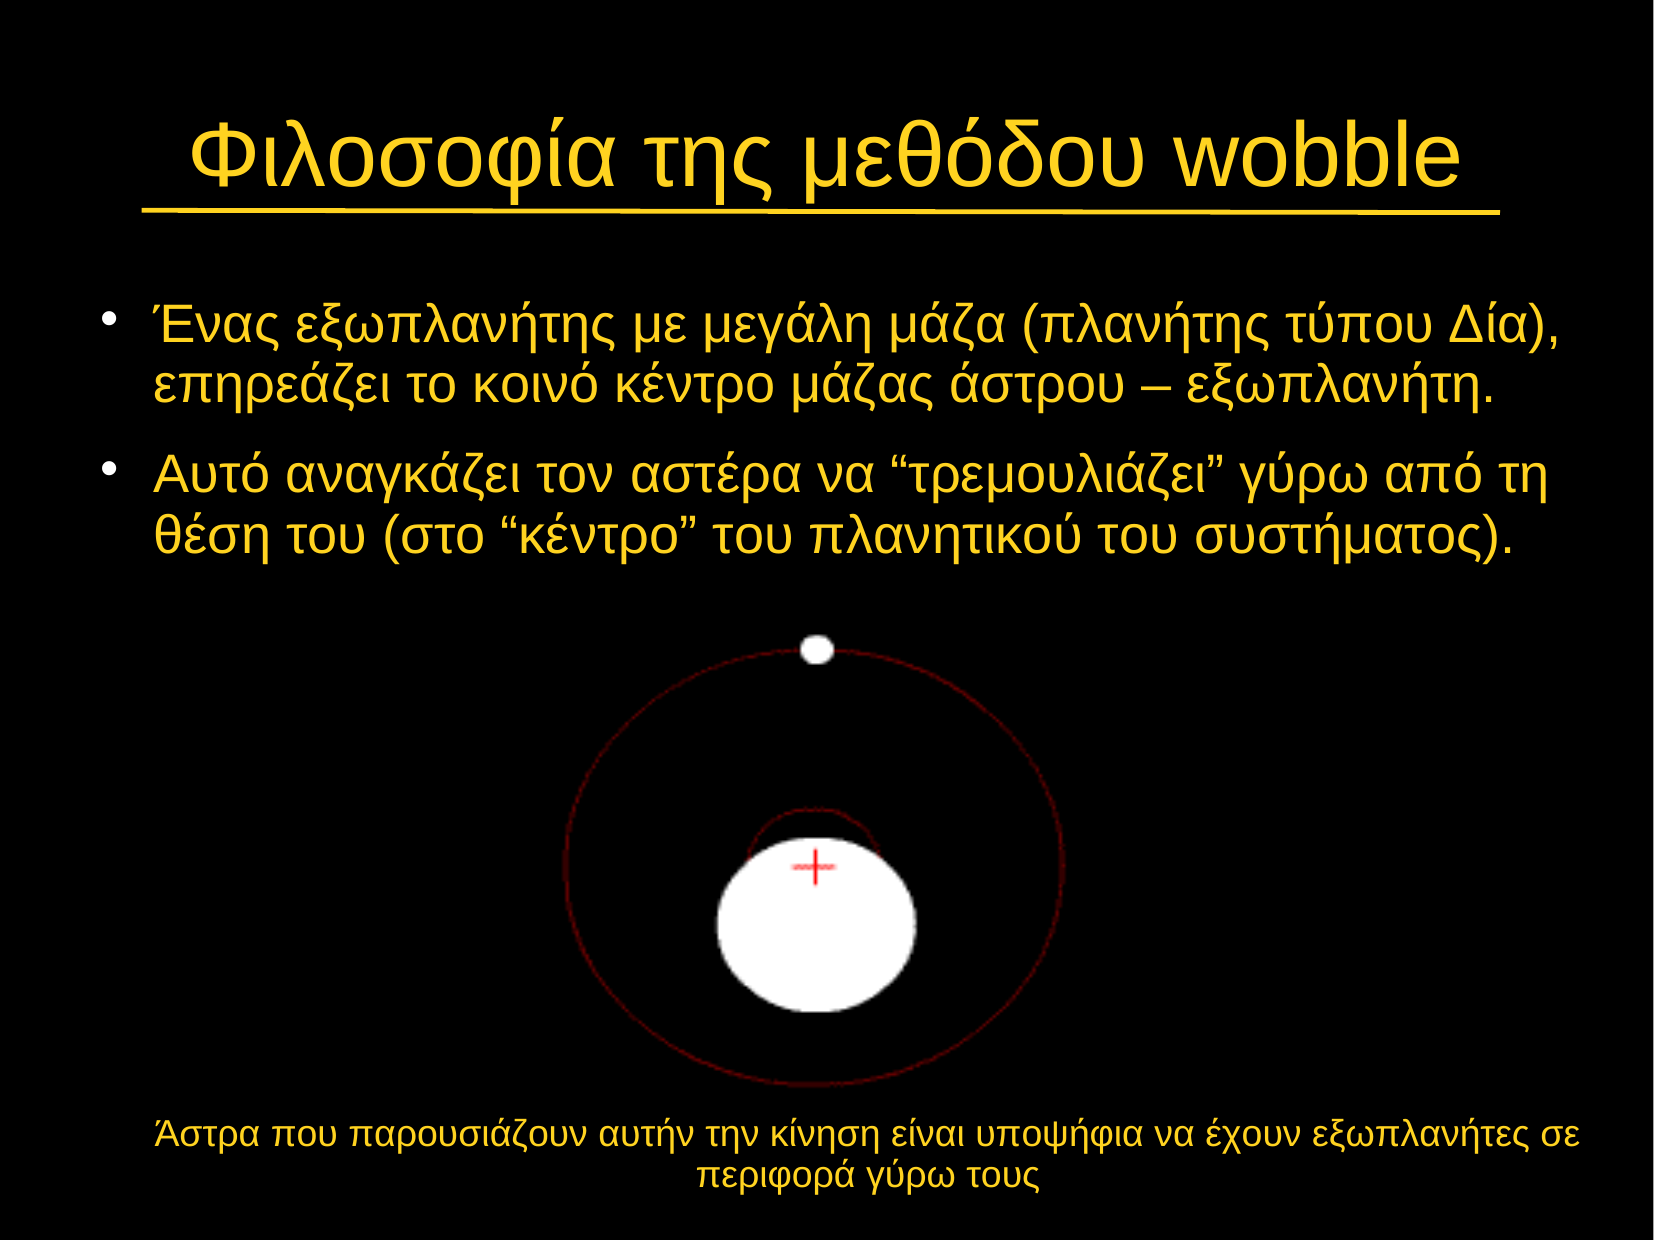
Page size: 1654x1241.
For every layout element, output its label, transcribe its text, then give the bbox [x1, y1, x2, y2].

picture [484, 578, 1146, 1110]
text_box Άστρα που παρουσιάζουν αυτήν την κίνηση είναι υποψήφια να έχουν εξωπλανήτες σε περιφορά γύρω τους [106, 1110, 1630, 1241]
title Φιλοσοφία της μεθόδου wobble [82, 49, 1571, 257]
list Ένας εξωπλανήτης με μεγάλη μάζα (πλανήτης τύπου Δία), επηρεάζει το κοινό κέντρο μάζας άστρου – εξωπλανήτη. Αυτό αναγκάζει τον αστέρα να “τρεμουλιάζει” γύρω από τη θέση του (στο “κέντρο” του πλανητικού του συστήματος). [82, 290, 1571, 1010]
